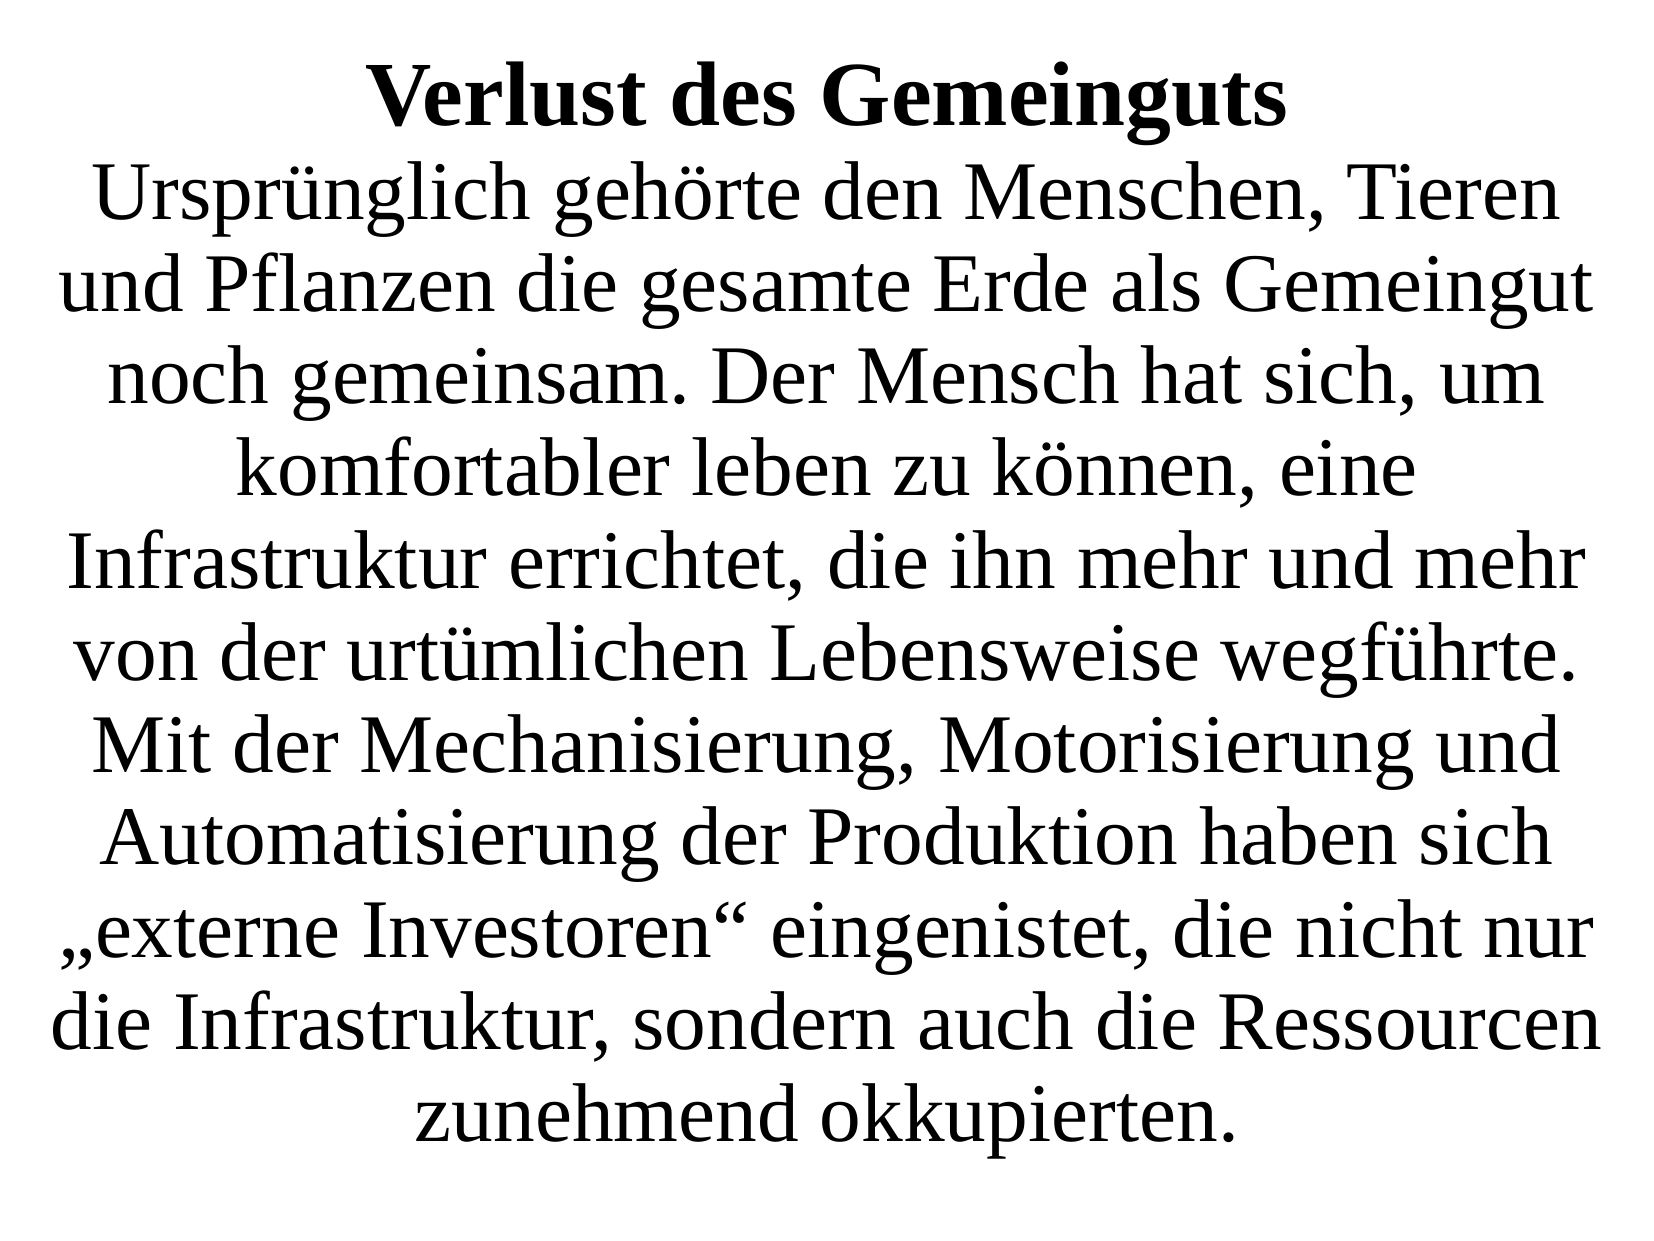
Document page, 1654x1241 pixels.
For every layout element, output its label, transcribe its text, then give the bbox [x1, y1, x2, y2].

text_box Verlust des Gemeinguts Ursprünglich gehörte den Menschen, Tieren und Pflanzen die gesamte Erde als Gemeingut noch gemeinsam. Der Mensch hat sich, um komfortabler leben zu können, eine Infrastruktur errichtet, die ihn mehr und mehr von der urtümlichen Lebensweise wegführte. Mit der Mechanisierung, Motorisierung und Automatisierung der Produktion haben sich „externe Investoren“ eingenistet, die nicht nur die Infrastruktur, sondern auch die Ressourcen zunehmend okkupierten. [35, 36, 1625, 1168]
